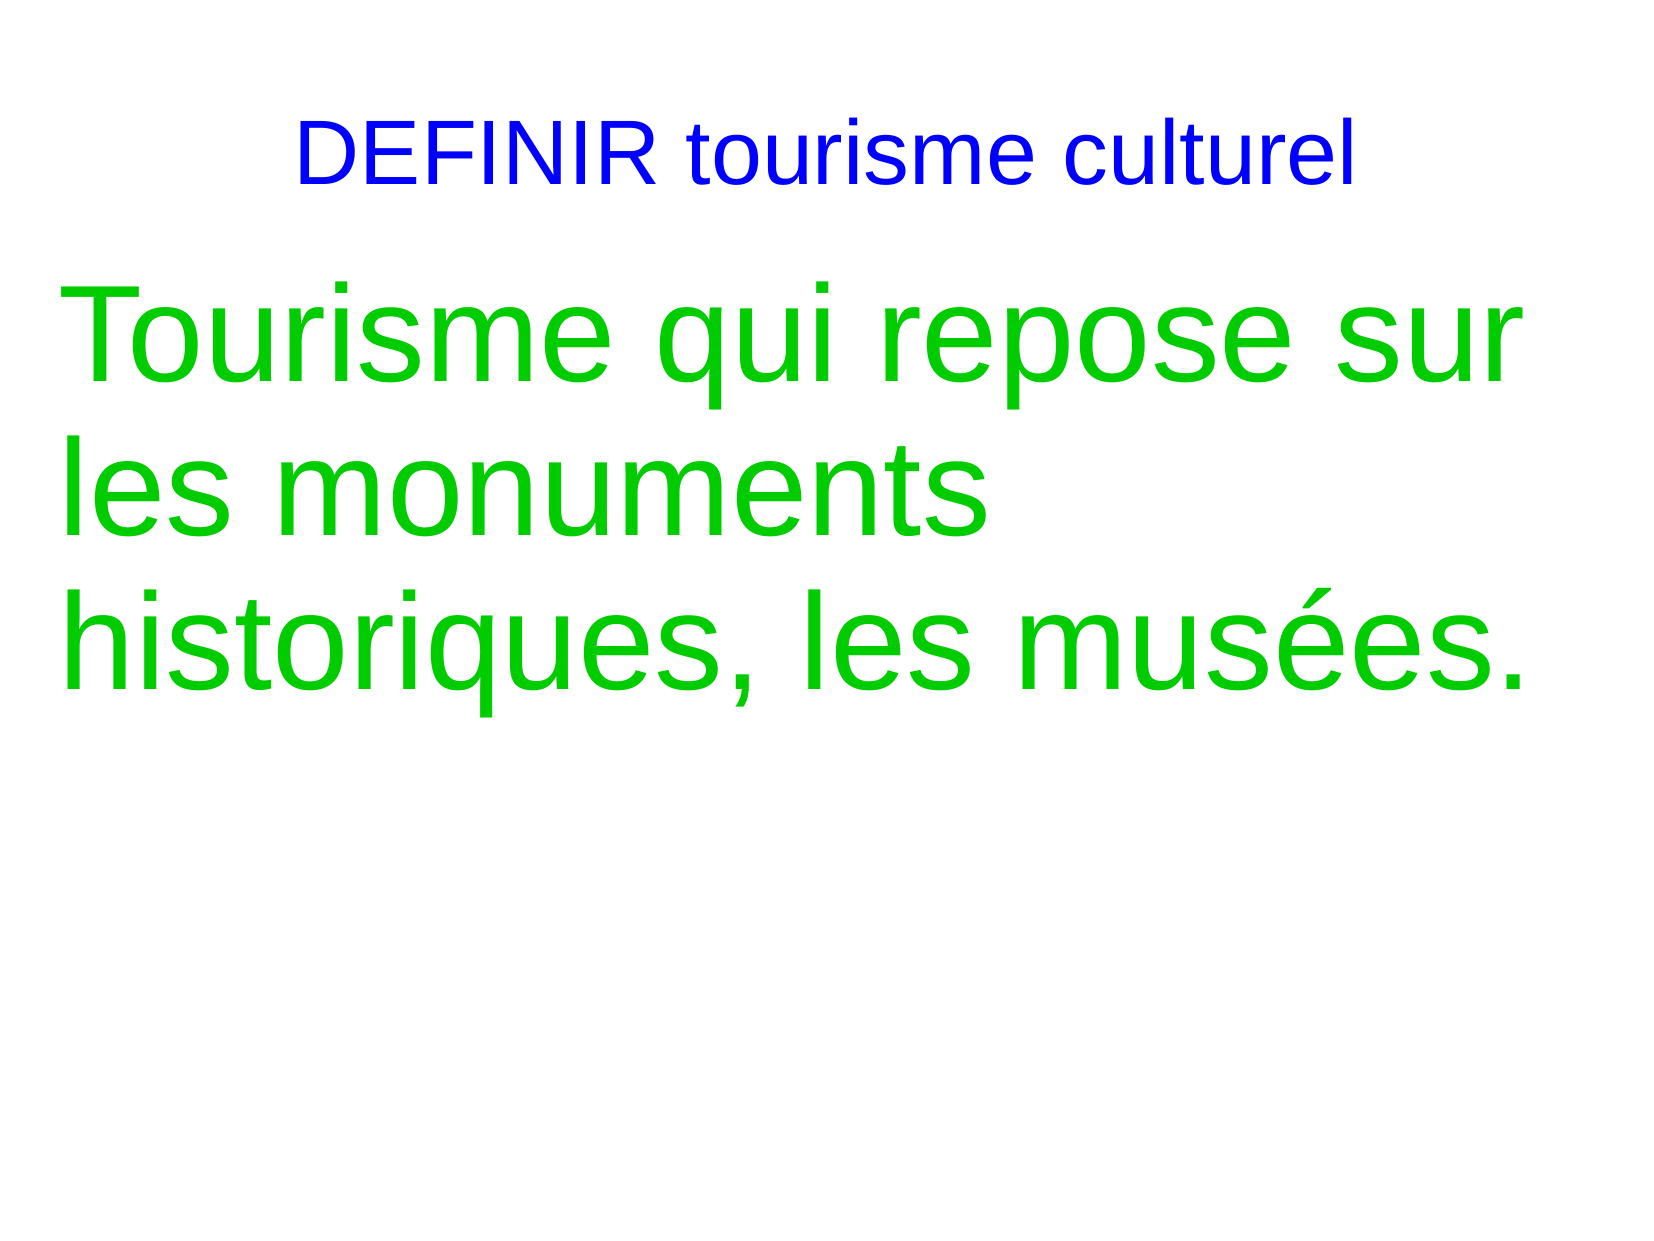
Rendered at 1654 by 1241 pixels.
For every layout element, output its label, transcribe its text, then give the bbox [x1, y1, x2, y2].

title DEFINIR tourisme culturel [82, 49, 1571, 257]
title Tourisme qui repose sur les monuments historiques, les musées. [59, 206, 1548, 975]
